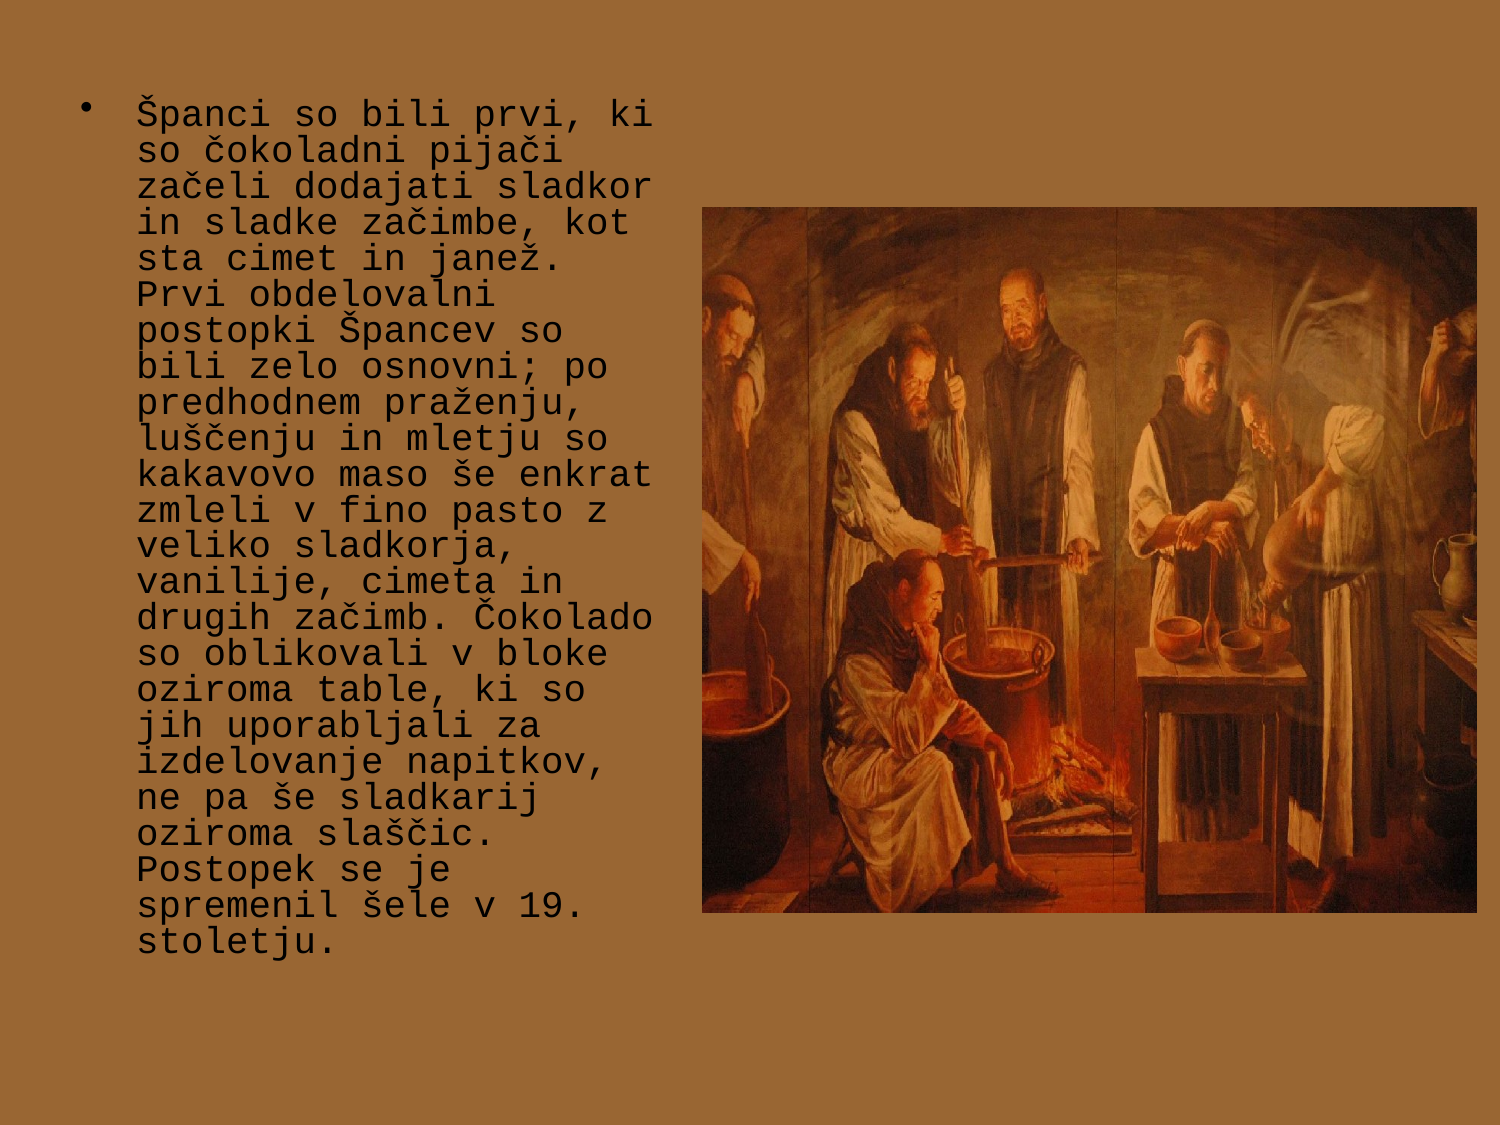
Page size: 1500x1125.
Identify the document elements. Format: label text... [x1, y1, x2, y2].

list Španci so bili prvi, ki so čokoladni pijači začeli dodajati sladkor in sladke začimbe, kot sta cimet in janež. Prvi obdelovalni postopki Špancev so bili zelo osnovni; po predhodnem praženju, luščenju in mletju so kakavovo maso še enkrat zmleli v fino pasto z veliko sladkorja, vanilije, cimeta in drugih začimb. Čokolado so oblikovali v bloke oziroma table, ki so jih uporabljali za izdelovanje napitkov, ne pa še sladkarij oziroma slaščic. Postopek se je spremenil šele v 19. stoletju. [64, 90, 680, 1071]
picture [702, 207, 1477, 913]
